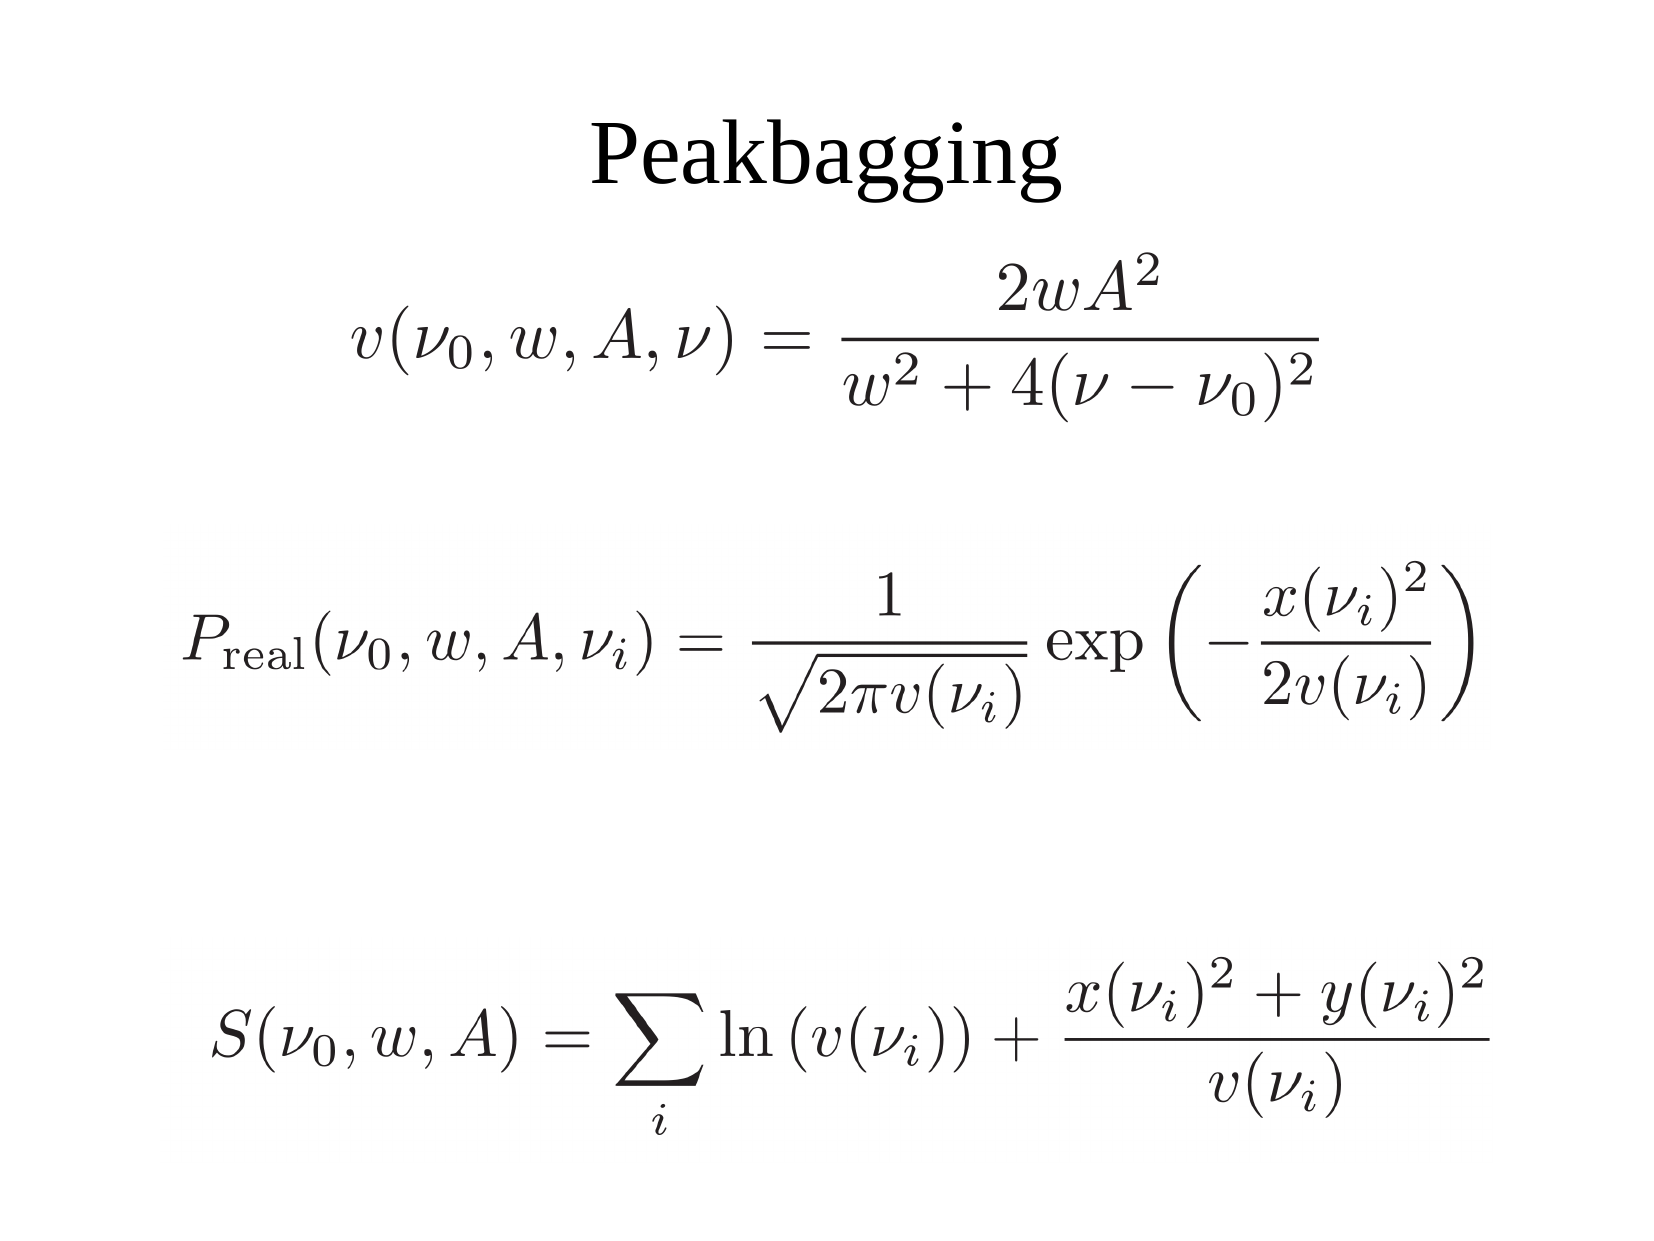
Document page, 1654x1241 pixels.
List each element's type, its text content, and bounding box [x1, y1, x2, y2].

picture [163, 524, 1491, 751]
title Peakbagging [82, 49, 1571, 257]
picture [160, 937, 1493, 1163]
picture [304, 224, 1350, 451]
